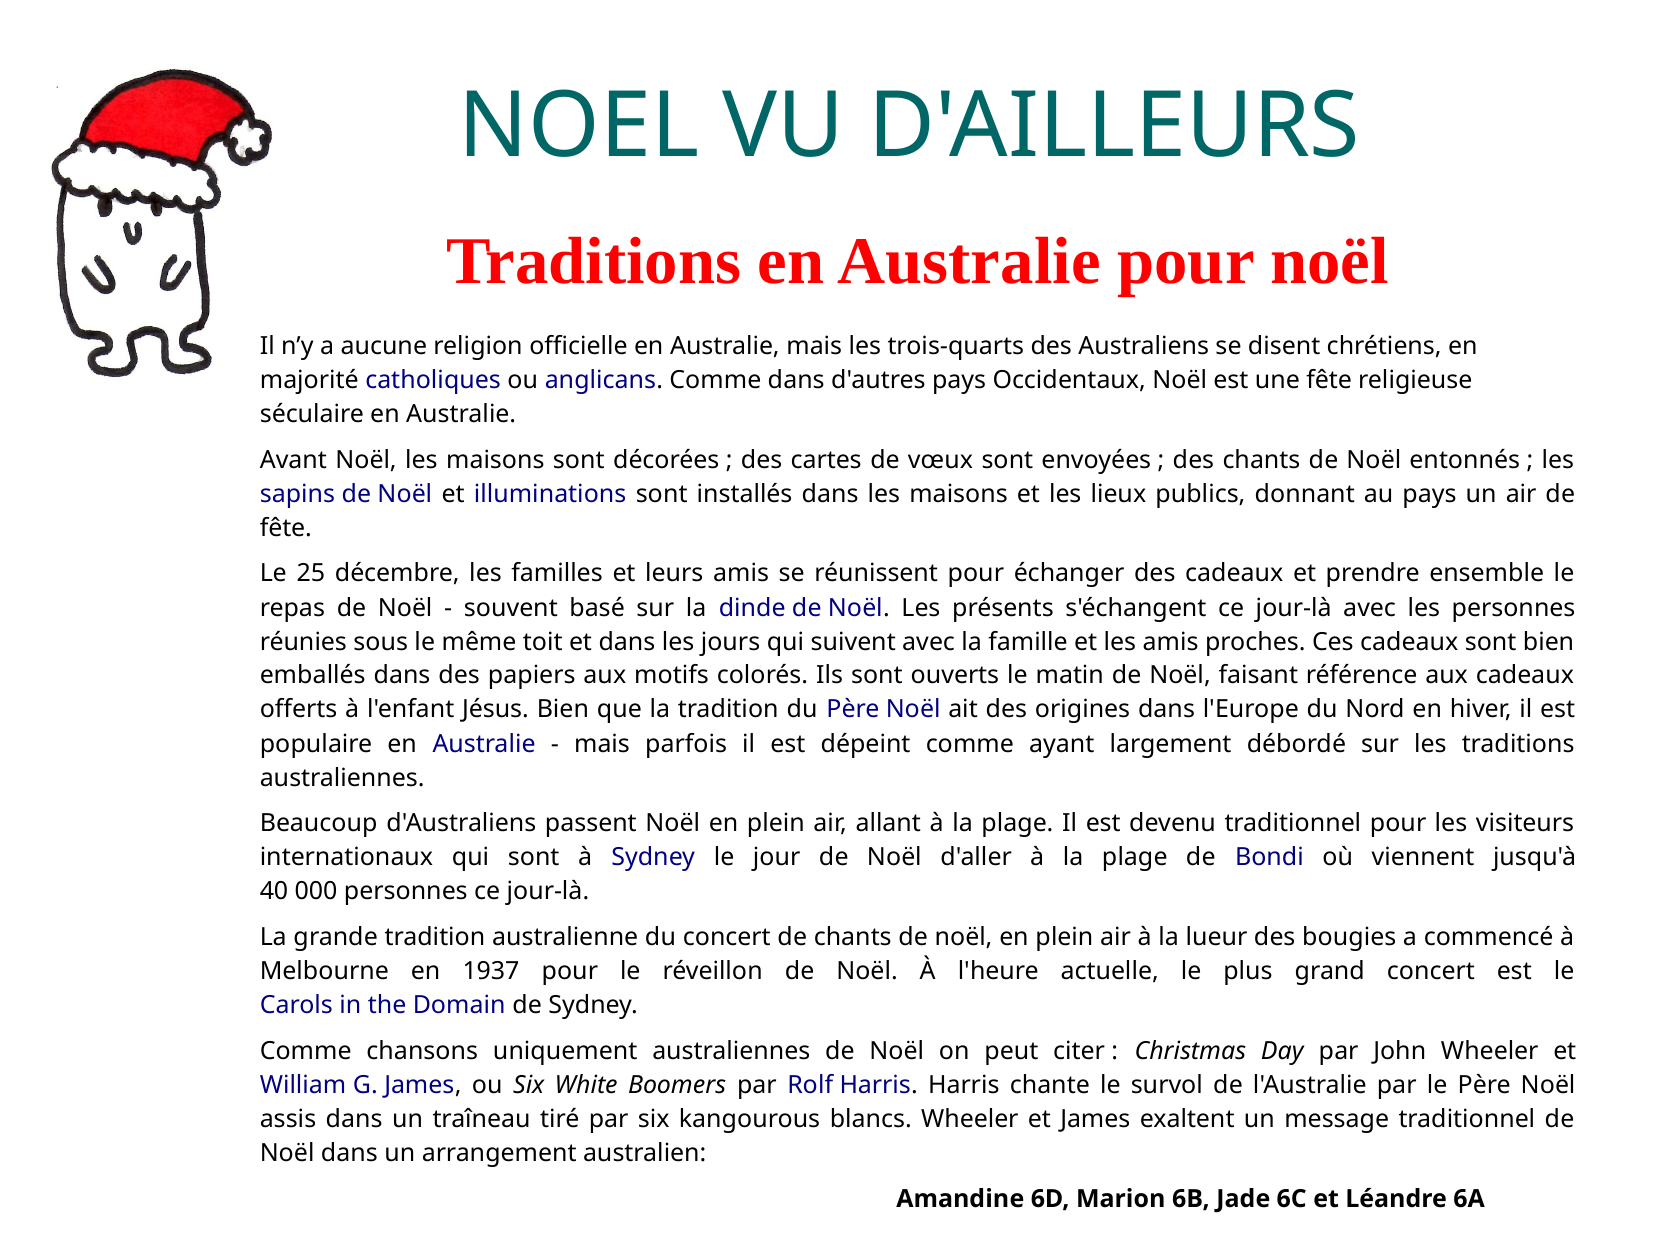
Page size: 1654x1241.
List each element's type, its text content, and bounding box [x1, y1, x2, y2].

title NOEL VU D'AILLEURS [82, 17, 1571, 153]
picture [39, 46, 284, 390]
list Traditions en Australie pour noël Il n’y a aucune religion officielle en Australie, mais les trois-quarts des Australiens se disent chrétiens, en majorité catholiques ou anglicans. Comme dans d'autres pays Occidentaux, Noël est une fête religieuse séculaire en Australie. Avant Noël, les maisons sont décorées ; des cartes de vœux sont envoyées ; des chants de Noël entonnés ; les sapins de Noël et illuminations sont installés dans les maisons et les lieux publics, donnant au pays un air de fête. Le 25 décembre, les familles et leurs amis se réunissent pour échanger des cadeaux et prendre ensemble le repas de Noël - souvent basé sur la dinde de Noël. Les présents s'échangent ce jour-là avec les personnes réunies sous le même toit et dans les jours qui suivent avec la famille et les amis proches. Ces cadeaux sont bien emballés dans des papiers aux motifs colorés. Ils sont ouverts le matin de Noël, faisant référence aux cadeaux offerts à l'enfant Jésus. Bien que la tradition du Père Noël ait des origines dans l'Europe du Nord en hiver, il est populaire en Australie - mais parfois il est dépeint comme ayant largement débordé sur les traditions australiennes. Beaucoup d'Australiens passent Noël en plein air, allant à la plage. Il est devenu traditionnel pour les visiteurs internationaux qui sont à Sydney le jour de Noël d'aller à la plage de Bondi où viennent jusqu'à 40 000 personnes ce jour-là. La grande tradition australienne du concert de chants de noël, en plein air à la lueur des bougies a commencé à Melbourne en 1937 pour le réveillon de Noël. À l'heure actuelle, le plus grand concert est le Carols in the Domain de Sydney. Comme chansons uniquement australiennes de Noël on peut citer : Christmas Day par John Wheeler et William G. James, ou Six White Boomers par Rolf Harris. Harris chante le survol de l'Australie par le Père Noël assis dans un traîneau tiré par six kangourous blancs. Wheeler et James exaltent un message traditionnel de Noël dans un arrangement australien: Amandine 6D, Marion 6B, Jade 6C et Léandre 6A [259, 153, 1577, 1217]
